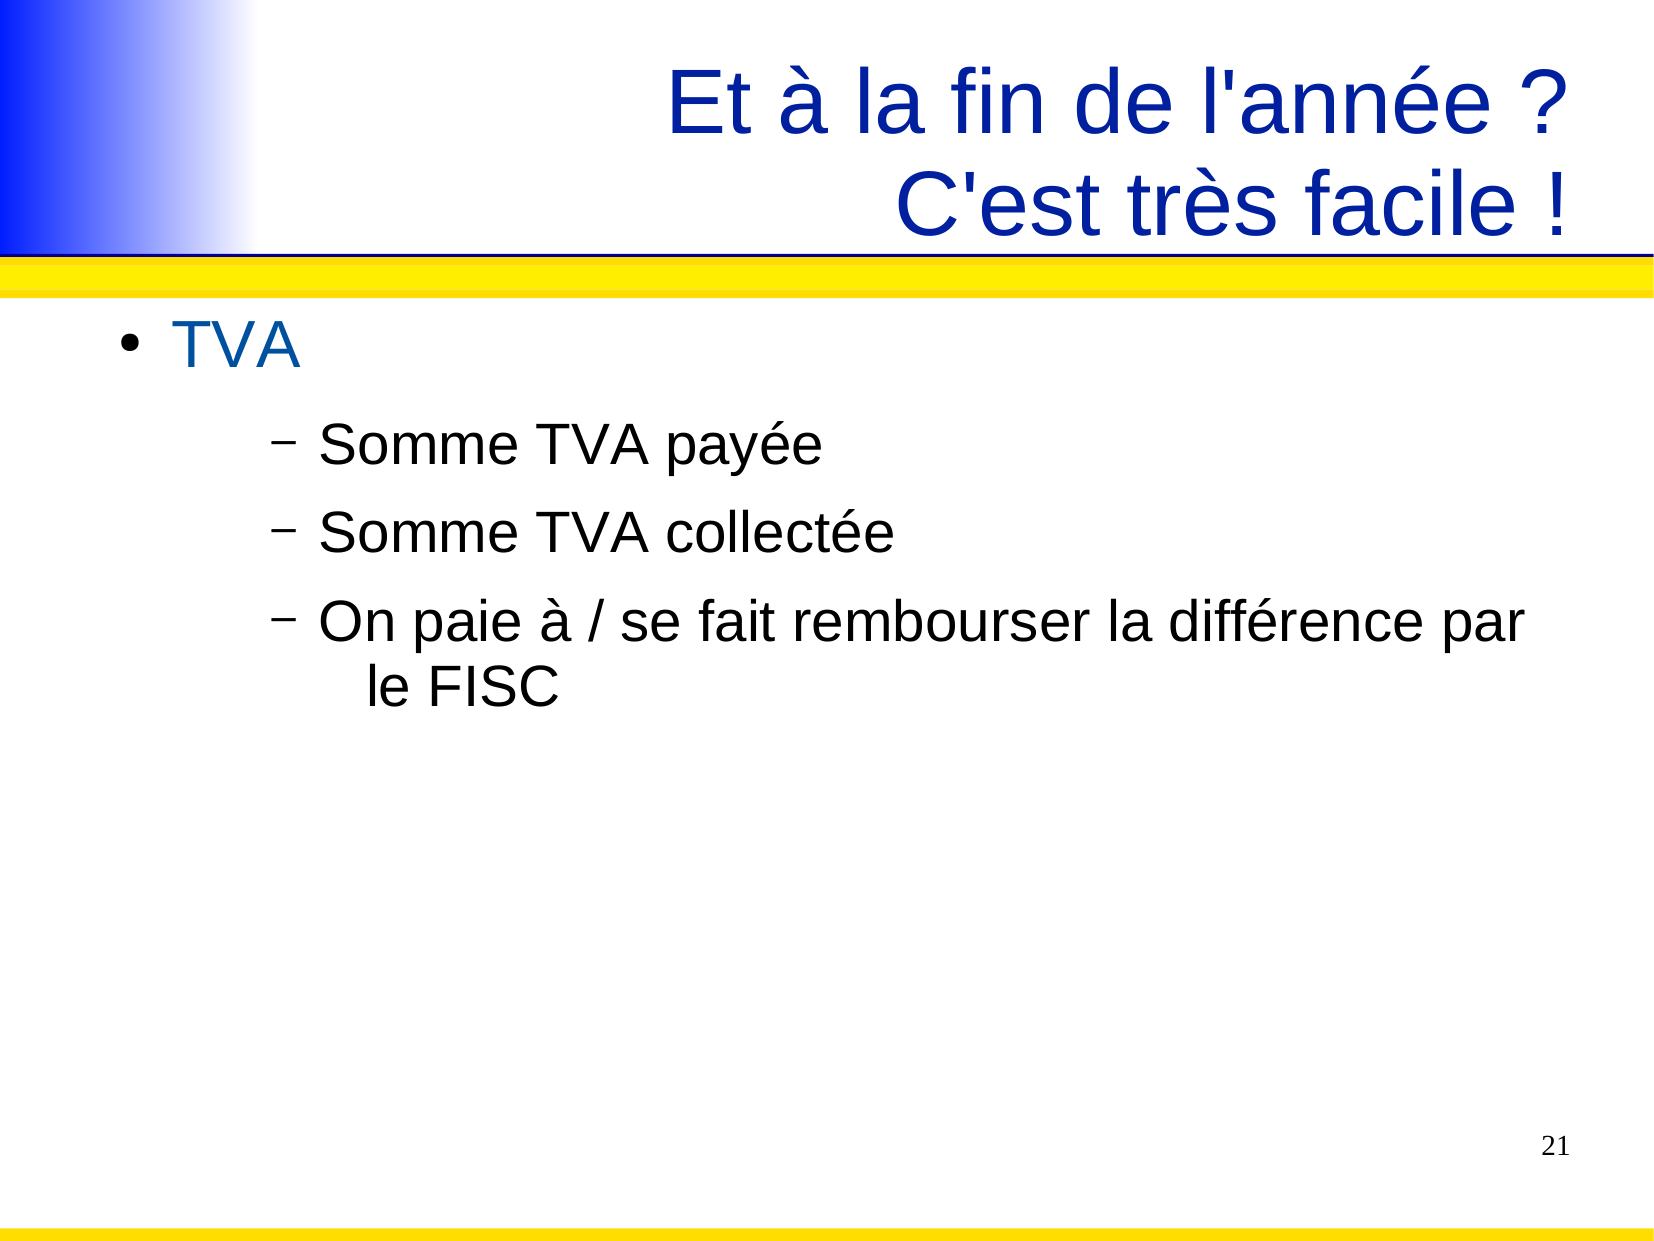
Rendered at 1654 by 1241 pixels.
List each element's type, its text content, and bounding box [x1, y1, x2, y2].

list TVA Somme TVA payée Somme TVA collectée On paie à / se fait rembourser la différence par le FISC [82, 307, 1571, 1126]
title Et à la fin de l'année ? C'est très facile ! [372, 49, 1571, 257]
